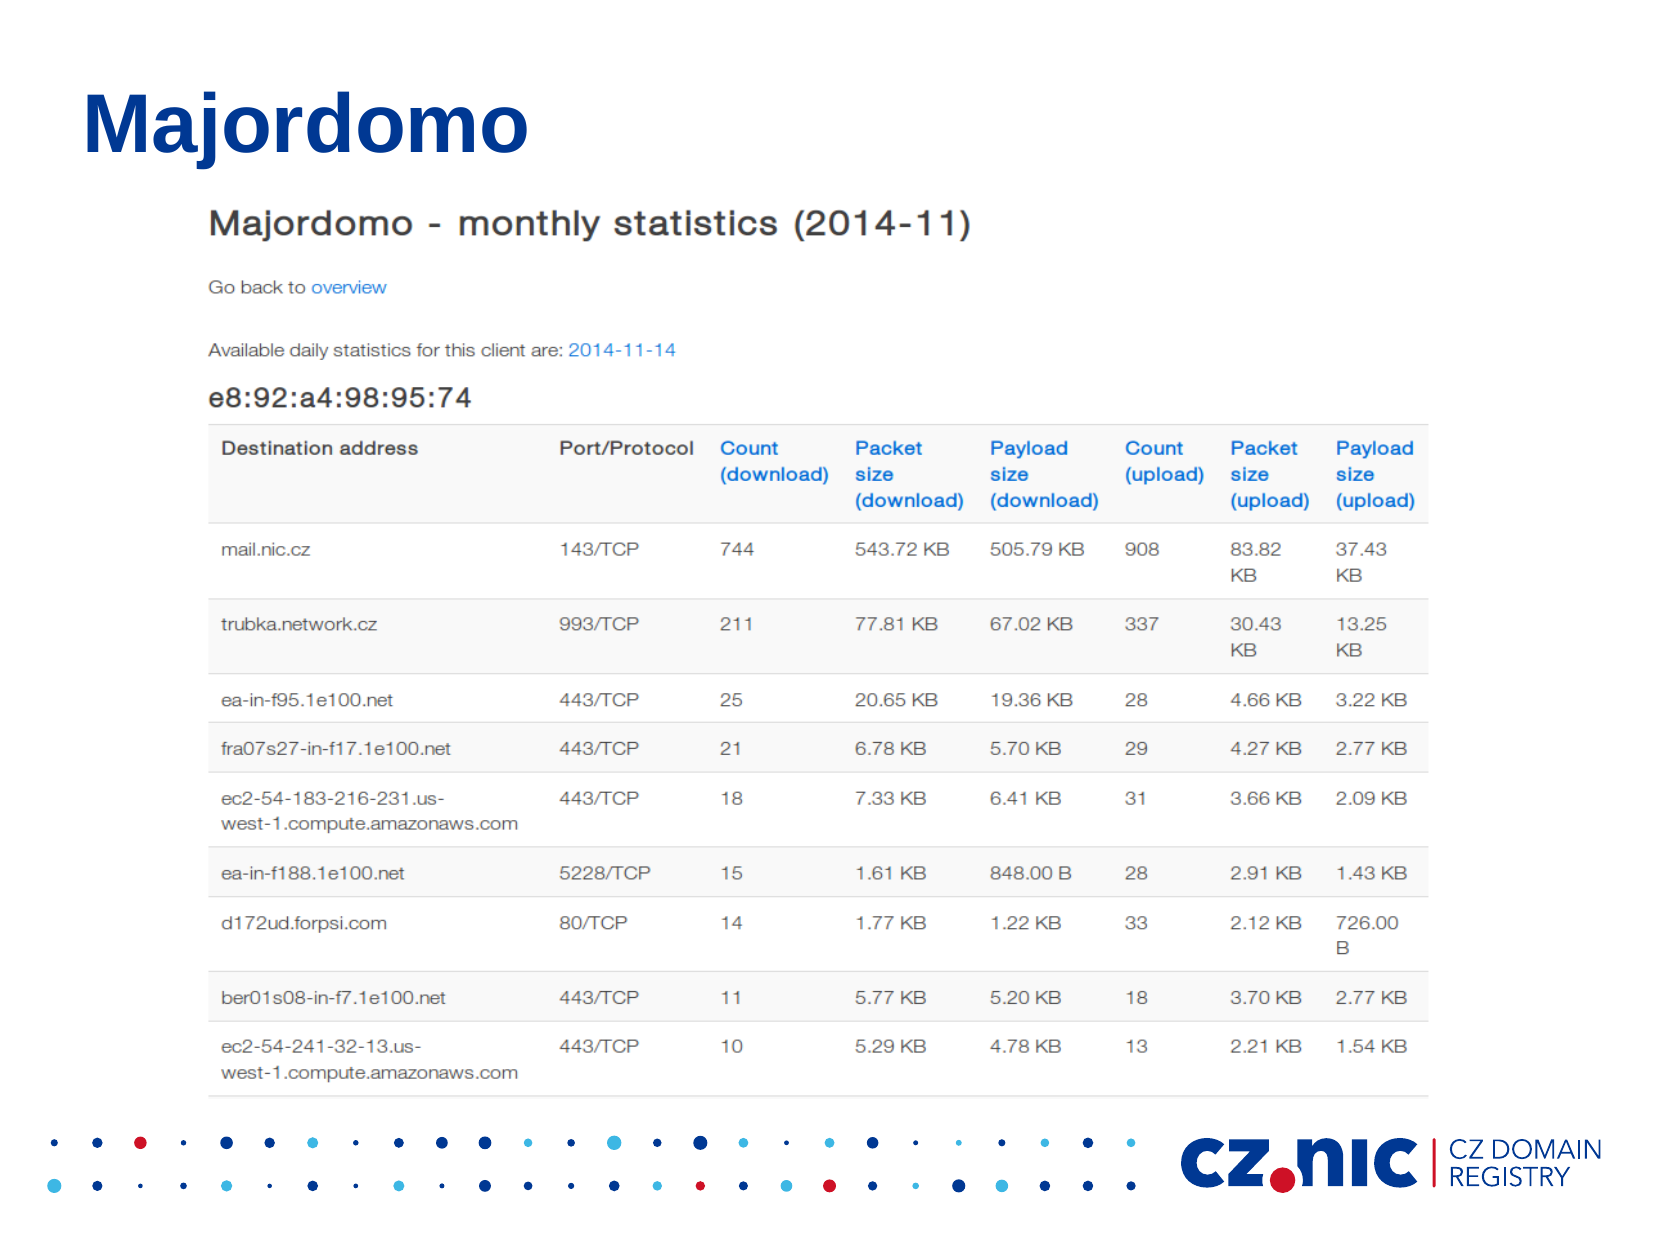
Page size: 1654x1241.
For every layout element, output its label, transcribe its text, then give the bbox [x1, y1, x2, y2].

picture [188, 188, 1453, 1099]
title Majordomo [82, 70, 1571, 178]
